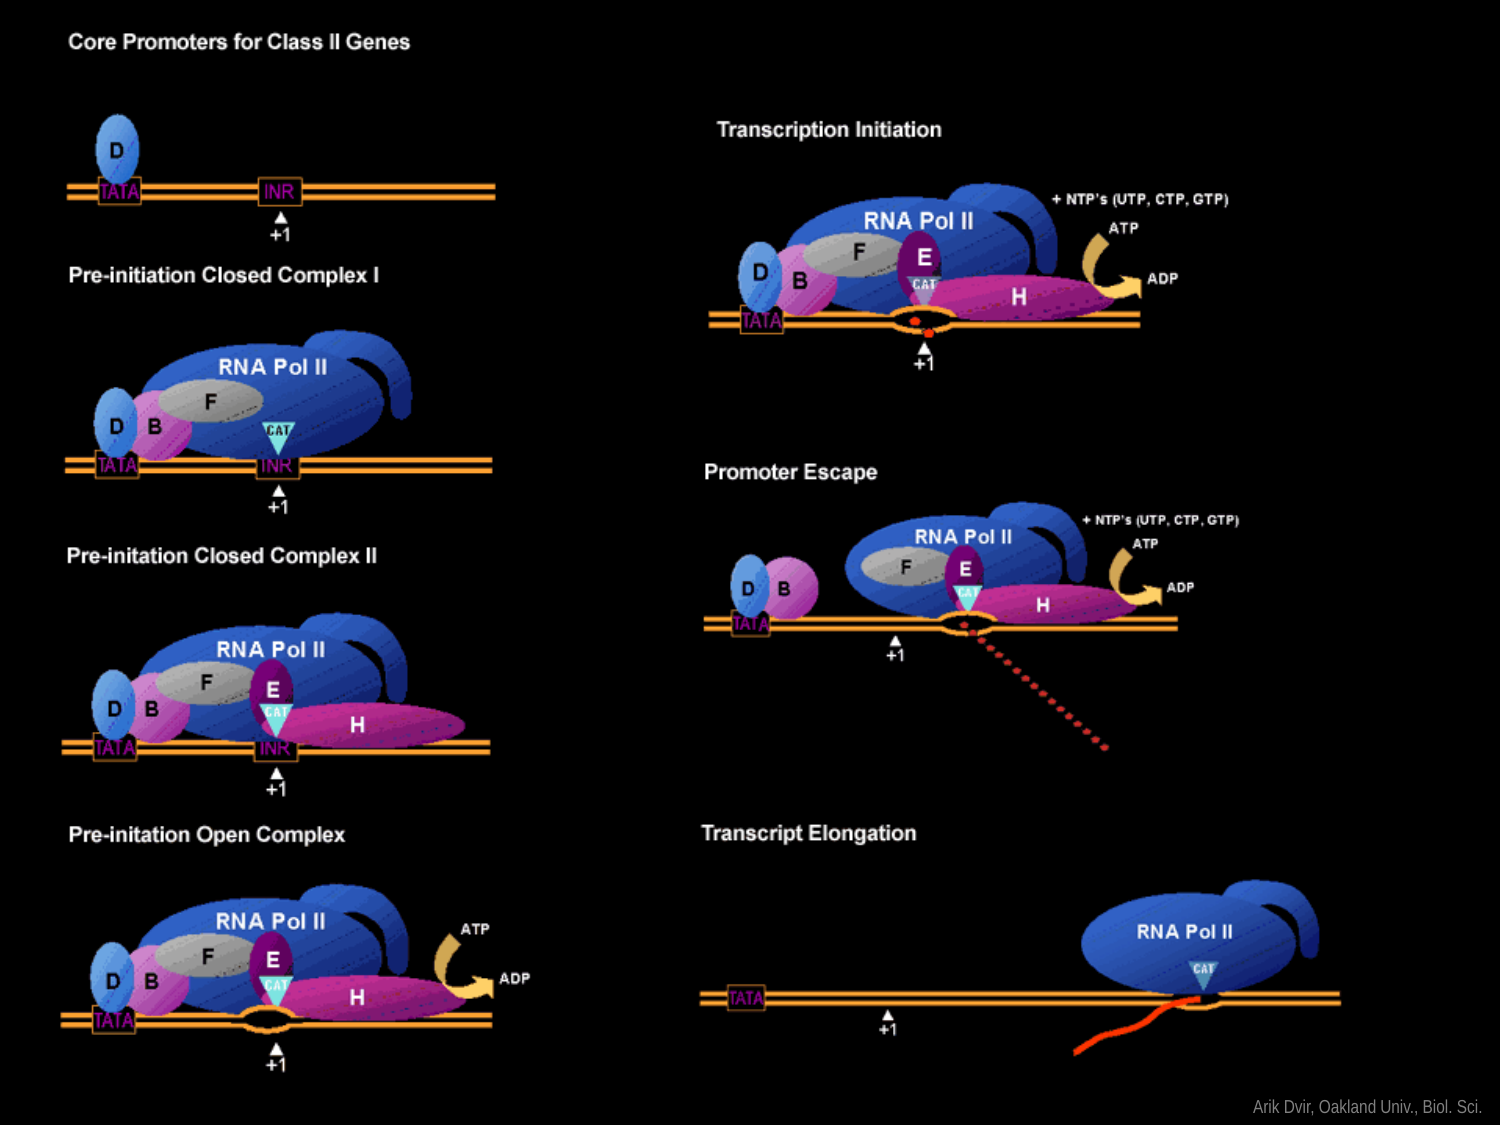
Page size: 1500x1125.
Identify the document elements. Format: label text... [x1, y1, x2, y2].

picture [40, 18, 621, 1093]
picture [690, 814, 1473, 1069]
picture [690, 456, 1269, 757]
text_box Arik Dvir, Oakland Univ., Biol. Sci. [1238, 1087, 1498, 1125]
picture [690, 112, 1269, 388]
